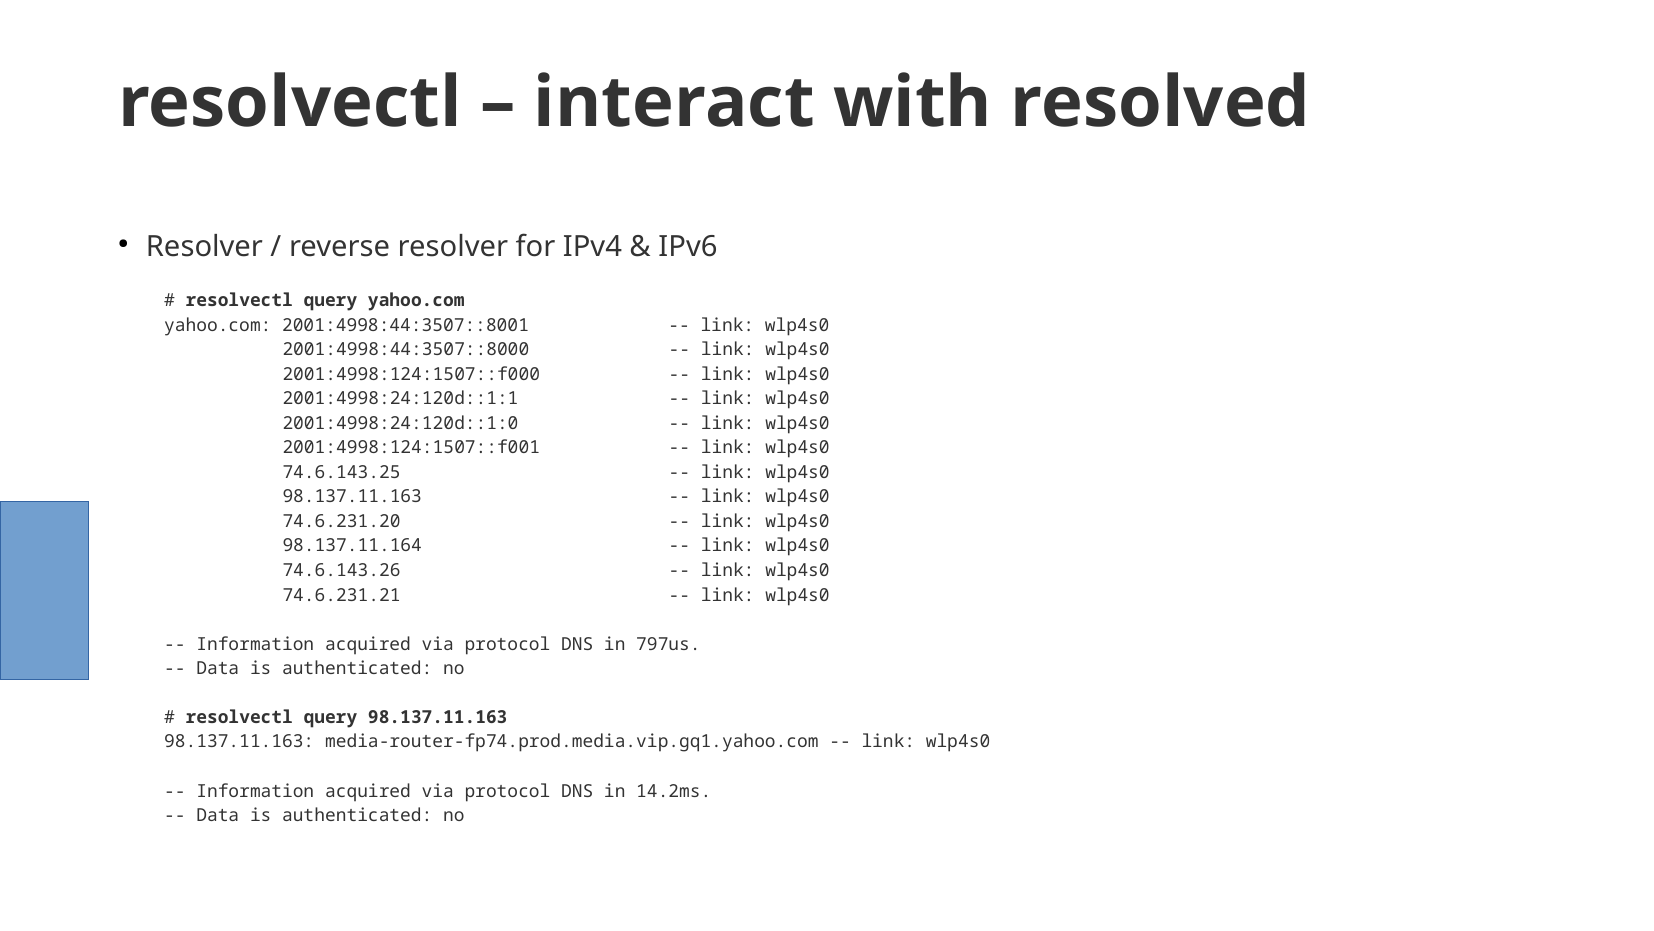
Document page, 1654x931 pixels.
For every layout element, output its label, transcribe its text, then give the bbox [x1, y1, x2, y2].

title resolvectl – interact with resolved [118, 10, 1536, 188]
list Resolver / reverse resolver for IPv4 & IPv6 # resolvectl query yahoo.com yahoo.com: 2001:4998:44:3507::8001 -- link: wlp4s0 2001:4998:44:3507::8000 -- link: wlp4s0 2001:4998:124:1507::f000 -- link: wlp4s0 2001:4998:24:120d::1:1 -- link: wlp4s0 2001:4998:24:120d::1:0 -- link: wlp4s0 2001:4998:124:1507::f001 -- link: wlp4s0 74.6.143.25 -- link: wlp4s0 98.137.11.163 -- link: wlp4s0 74.6.231.20 -- link: wlp4s0 98.137.11.164 -- link: wlp4s0 74.6.143.26 -- link: wlp4s0 74.6.231.21 -- link: wlp4s0 -- Information acquired via protocol DNS in 797us. -- Data is authenticated: no # resolvectl query 98.137.11.163 98.137.11.163: media-router-fp74.prod.media.vip.gq1.yahoo.com -- link: wlp4s0 -- Information acquired via protocol DNS in 14.2ms. -- Data is authenticated: no [118, 225, 1536, 827]
